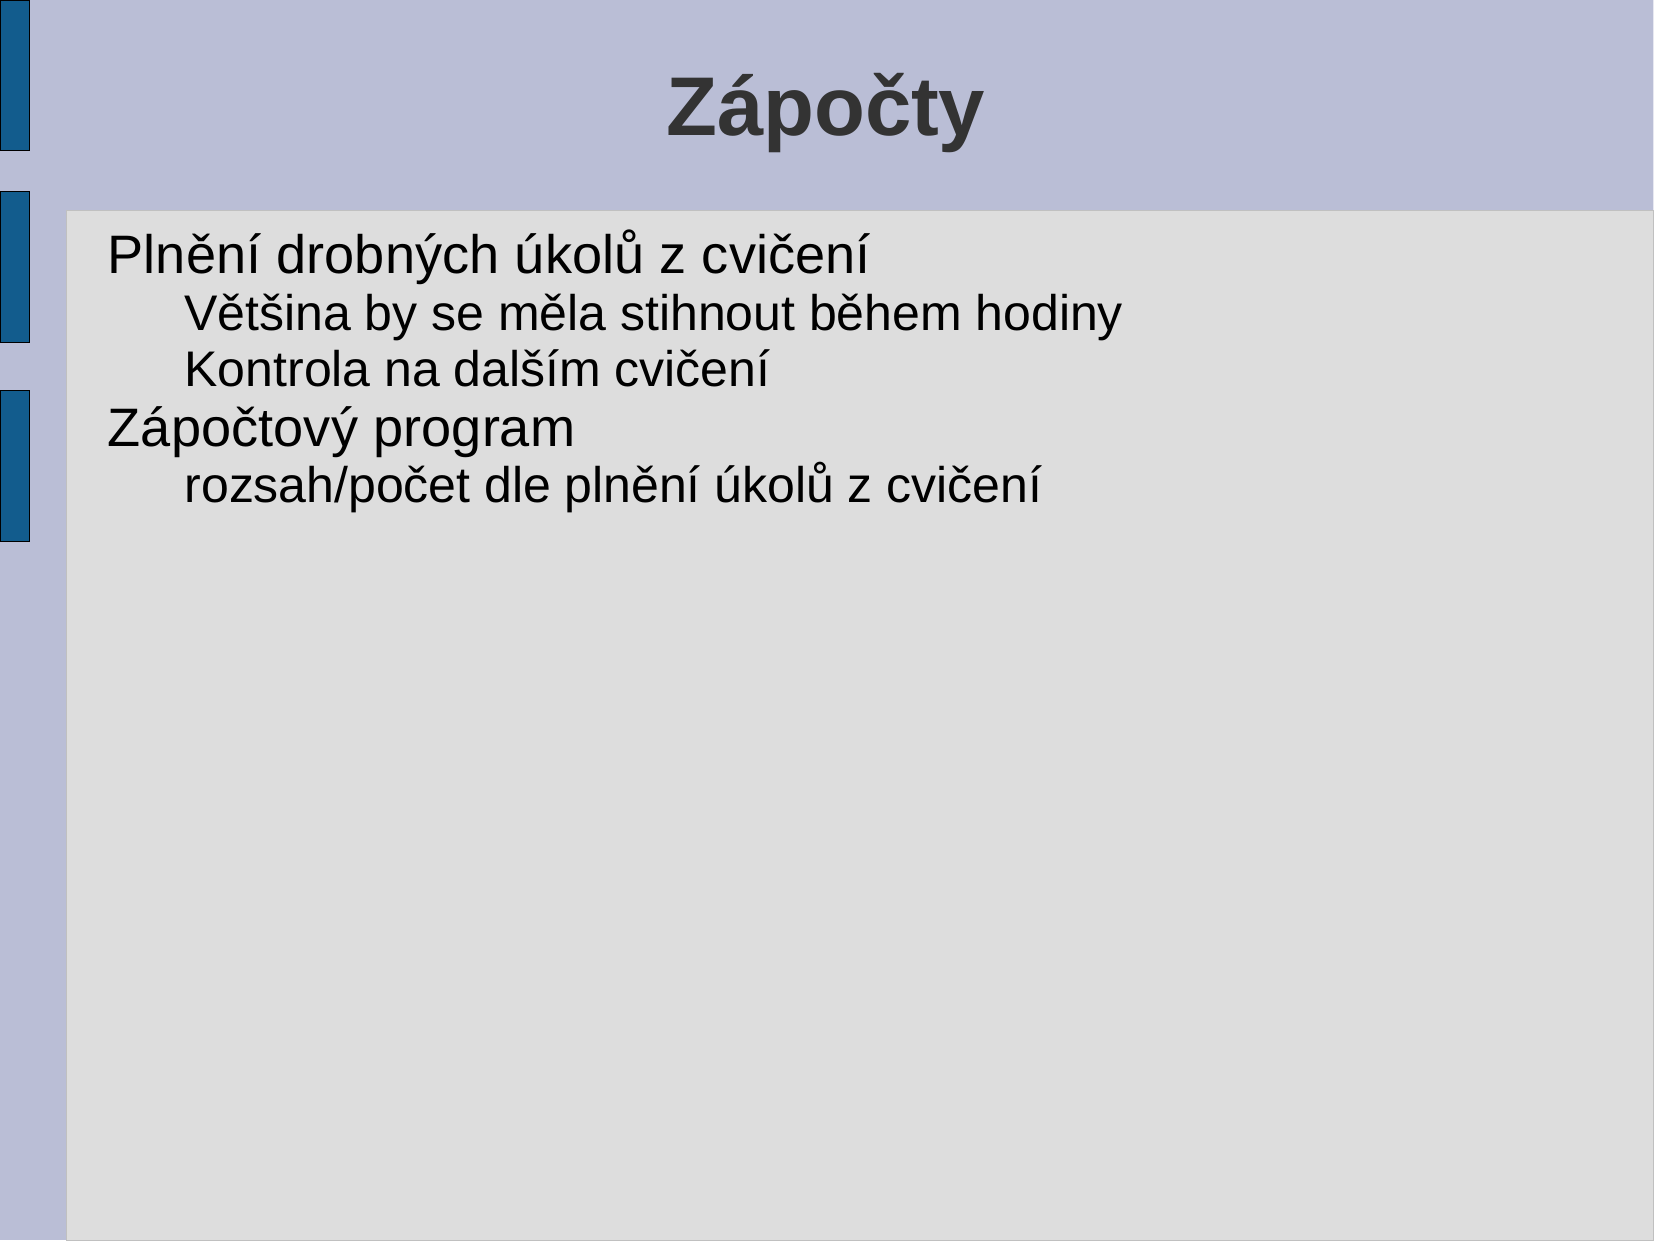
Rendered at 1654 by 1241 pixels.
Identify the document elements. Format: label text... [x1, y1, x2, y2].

title Zápočty [120, 17, 1533, 196]
list Plnění drobných úkolů z cvičení Většina by se měla stihnout během hodiny Kontrola na dalším cvičení Zápočtový program rozsah/počet dle plnění úkolů z cvičení [90, 225, 1576, 1171]
